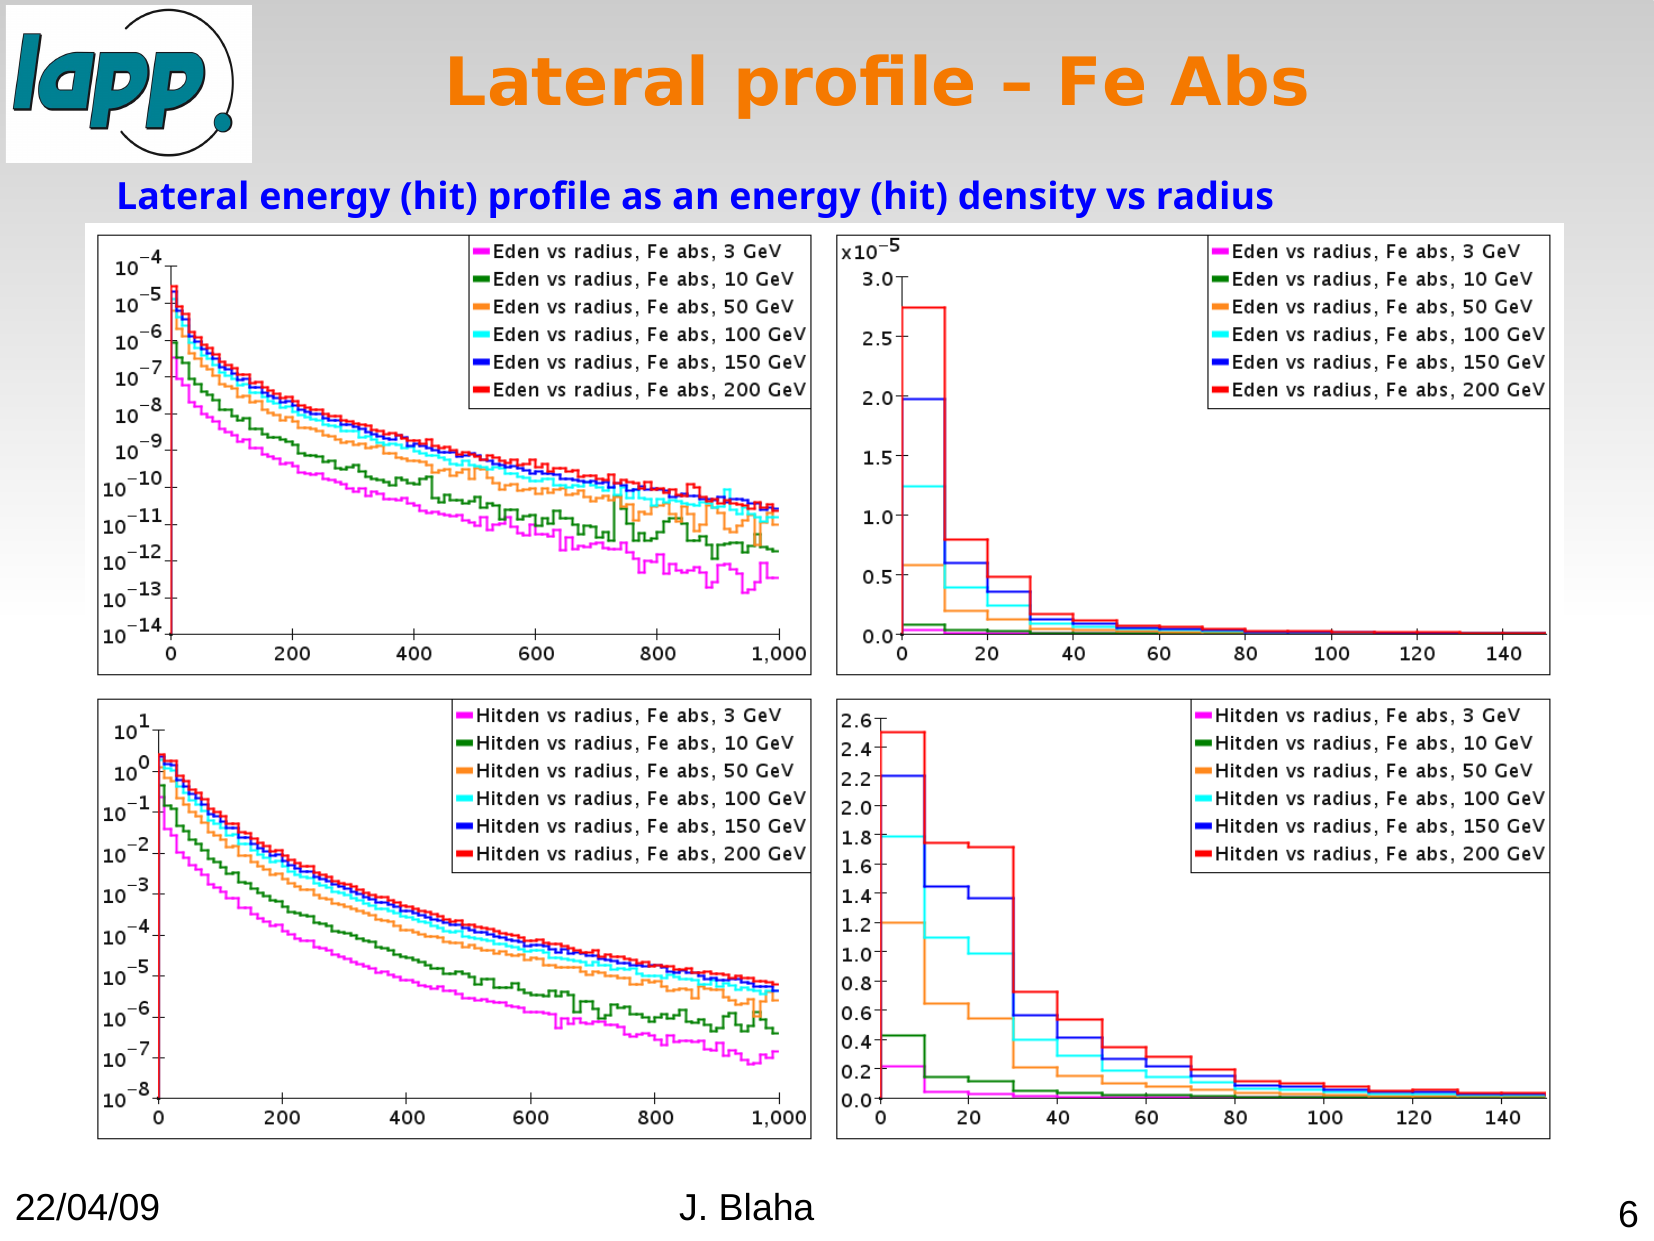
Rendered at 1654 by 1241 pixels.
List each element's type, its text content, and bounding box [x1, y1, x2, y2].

text_box J. Blaha [653, 1179, 1000, 1241]
text_box Lateral energy (hit) profile as an energy (hit) density vs radius [101, 164, 1463, 223]
picture [5, 5, 252, 163]
text_box 22/04/09 [0, 1179, 177, 1241]
title Lateral profile – Fe Abs [148, 8, 1654, 157]
picture [85, 223, 1564, 1151]
text_box 3 [1575, 1186, 1654, 1241]
